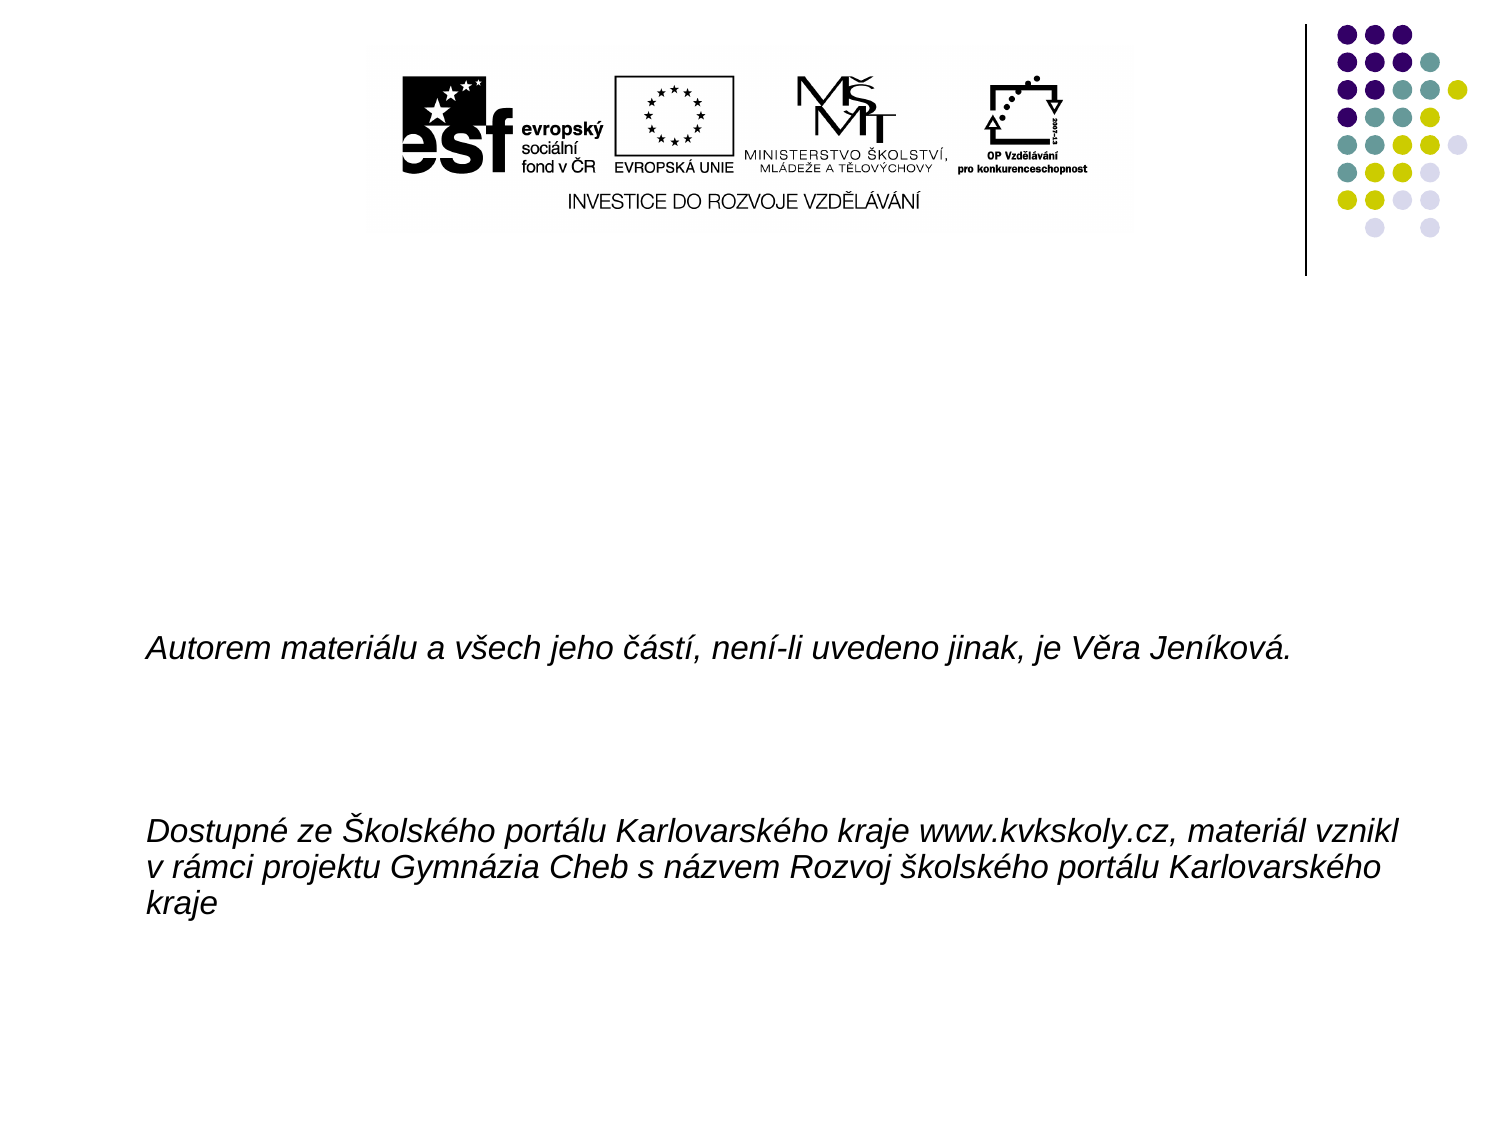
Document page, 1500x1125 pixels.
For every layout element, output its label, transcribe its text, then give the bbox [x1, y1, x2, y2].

picture [366, 45, 1134, 233]
list Autorem materiálu a všech jeho částí, není-li uvedeno jinak, je Věra Jeníková. Dostupné ze Školského portálu Karlovarského kraje www.kvkskoly.cz, materiál vznikl v rámci projektu Gymnázia Cheb s názvem Rozvoj školského portálu Karlovarského kraje [75, 262, 1426, 1006]
